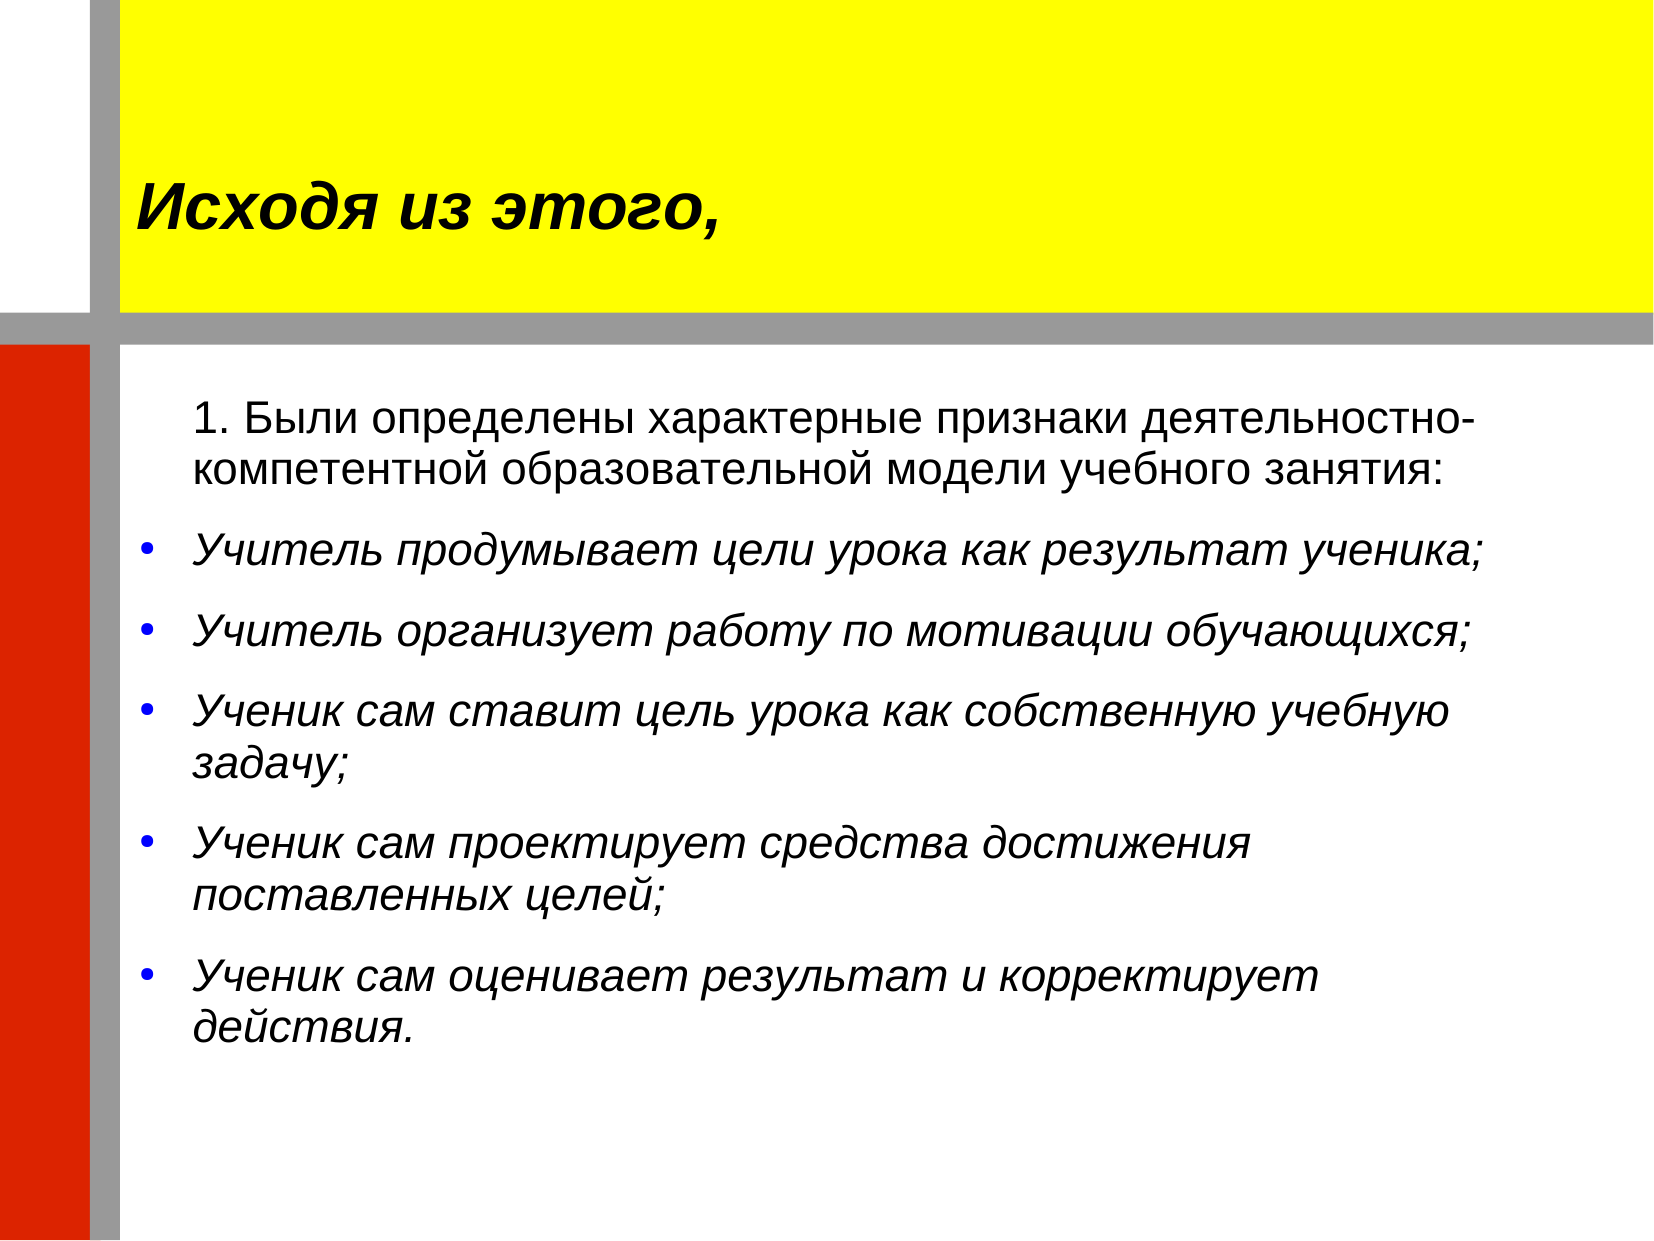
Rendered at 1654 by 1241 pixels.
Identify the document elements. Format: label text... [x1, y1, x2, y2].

title Исходя из этого, [121, 102, 1534, 310]
list 1. Были определены характерные признаки деятельностно-компетентной образовательной модели учебного занятия: Учитель продумывает цели урока как результат ученика; Учитель организует работу по мотивации обучающихся; Ученик сам ставит цель урока как собственную учебную задачу; Ученик сам проектирует средства достижения поставленных целей; Ученик сам оценивает результат и корректирует действия. [121, 391, 1534, 1127]
